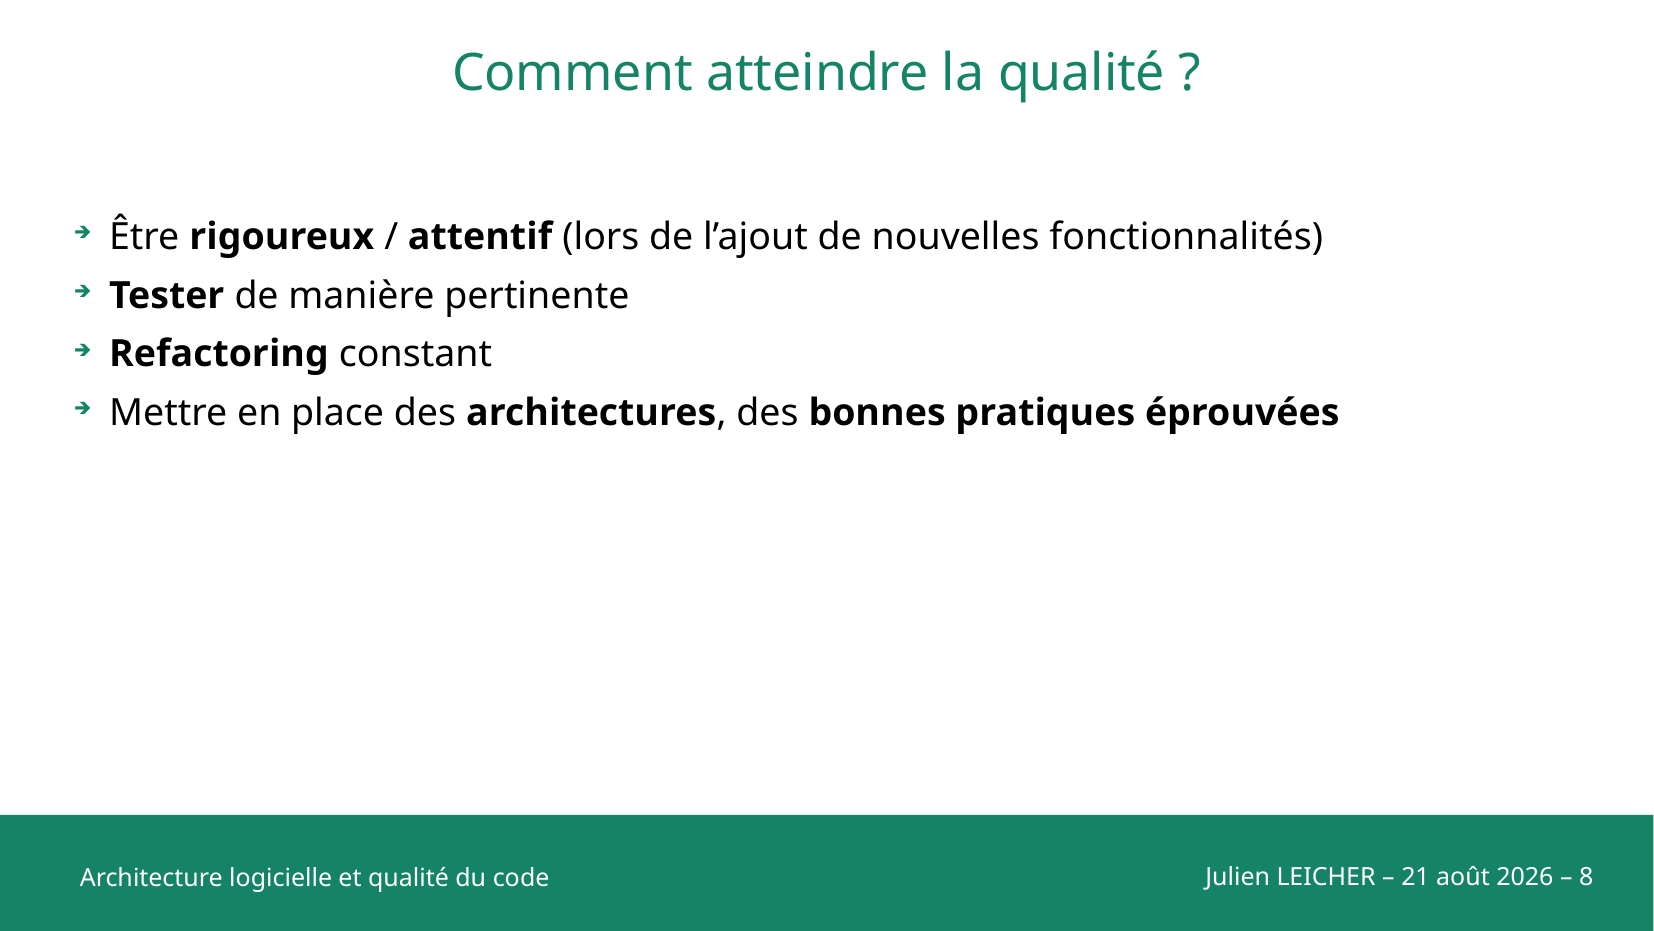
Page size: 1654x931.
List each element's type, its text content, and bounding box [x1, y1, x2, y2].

text_box Julien LEICHER – 28 févr. 2022 – <numéro> [0, 814, 1654, 931]
text_box Architecture logicielle et qualité du code [64, 852, 798, 898]
text_box Comment atteindre la qualité ? [0, 27, 1654, 113]
text_box Être rigoureux / attentif (lors de l’ajout de nouvelles fonctionnalités) Tester de manière pertinente Refactoring constant Mettre en place des architectures, des bonnes pratiques éprouvées [59, 194, 1595, 678]
